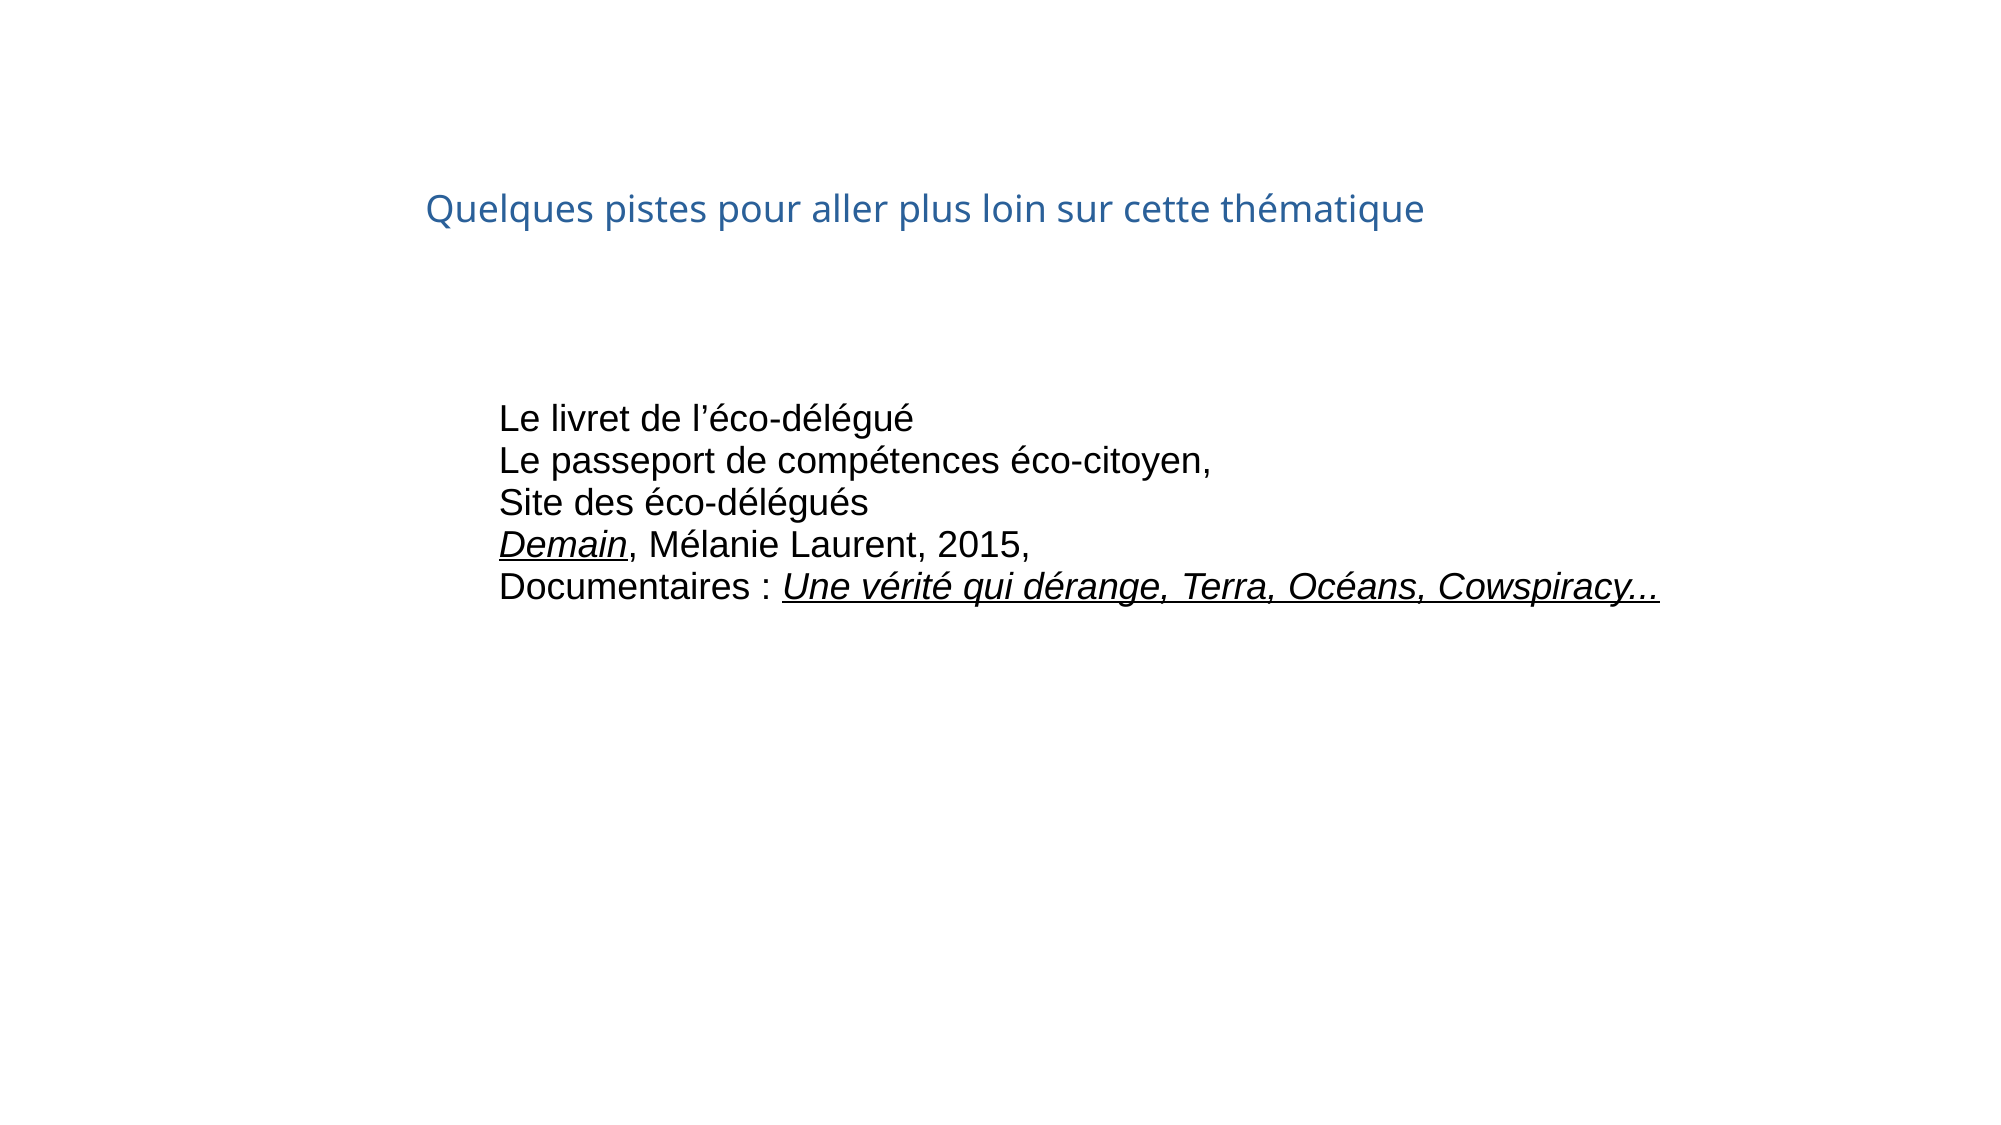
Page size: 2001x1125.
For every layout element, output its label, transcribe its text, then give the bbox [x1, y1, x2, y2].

title Quelques pistes pour aller plus loin sur cette thématique [425, 102, 1888, 313]
text_box Le livret de l’éco-délégué Le passeport de compétences éco-citoyen, Site des éco-délégués Demain, Mélanie Laurent, 2015, Documentaires : Une vérité qui dérange, Terra, Océans, Cowspiracy... [484, 389, 1676, 699]
